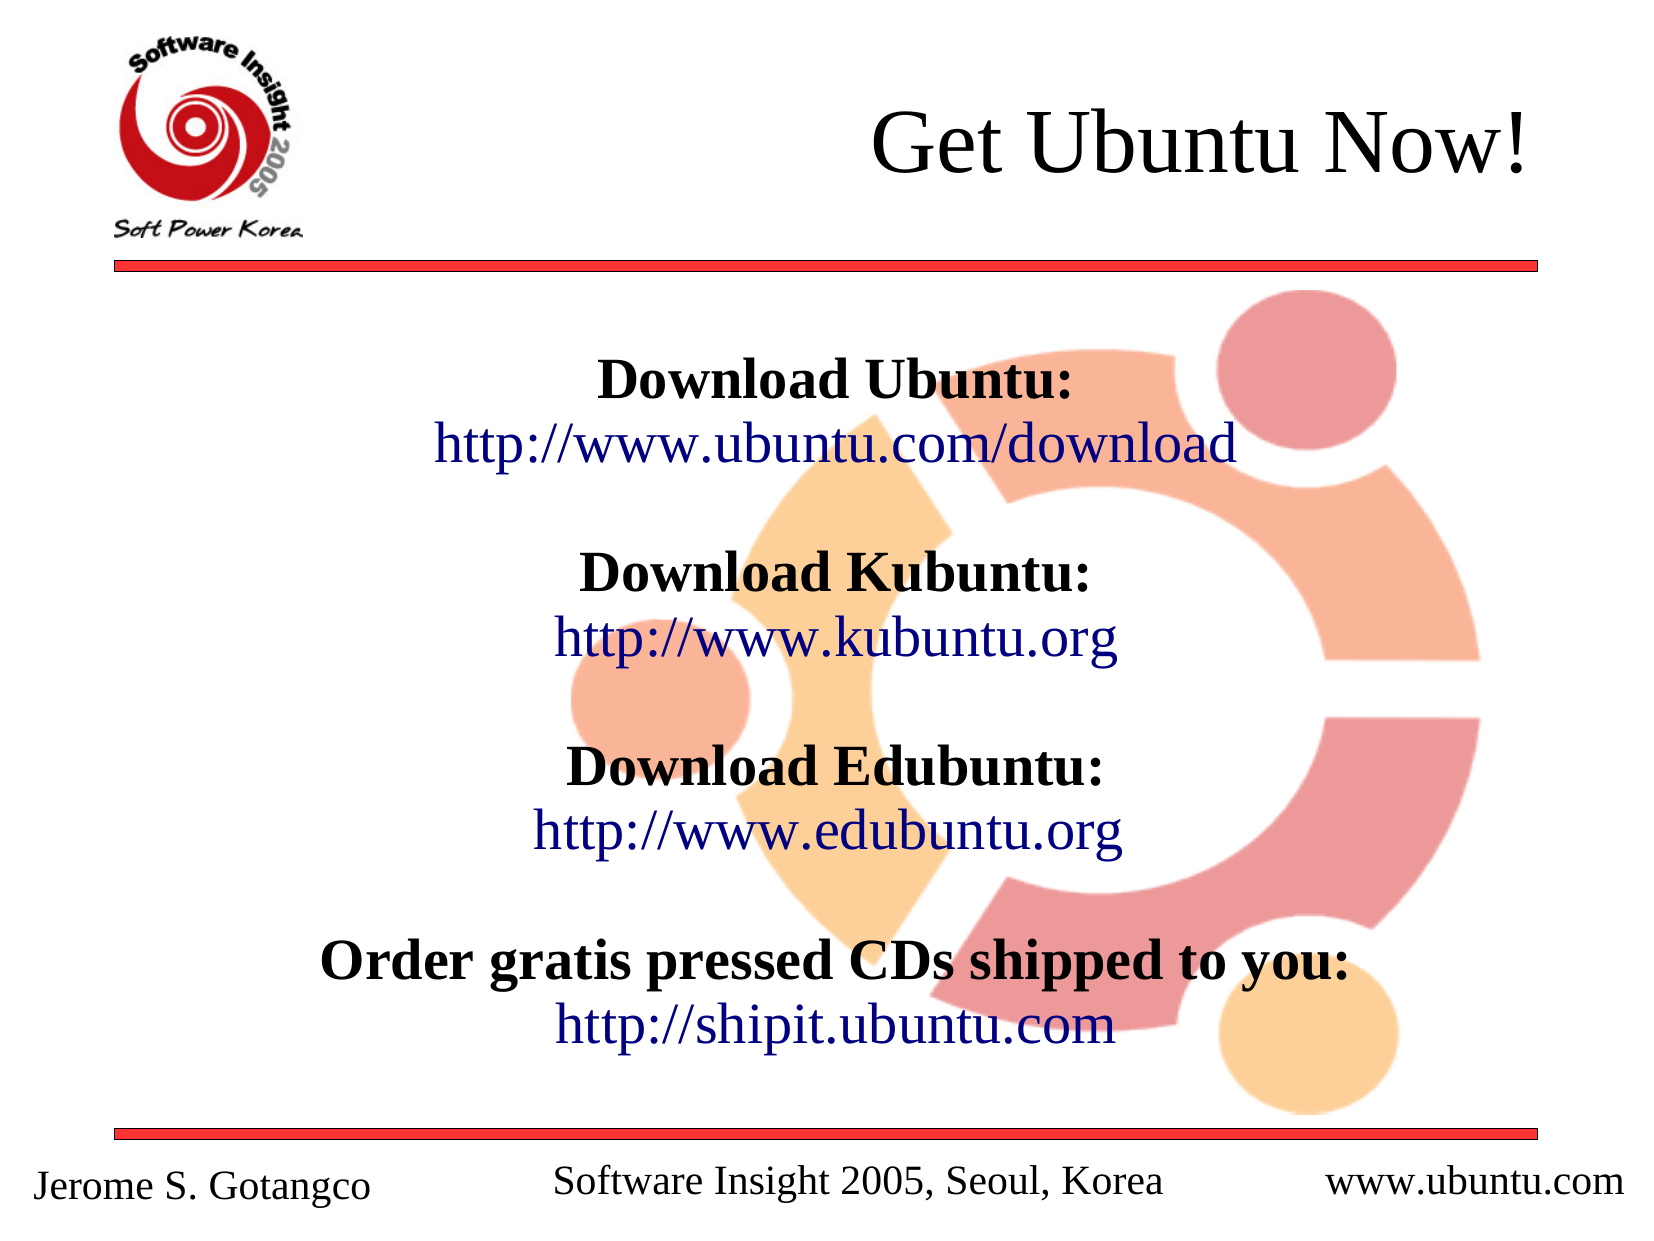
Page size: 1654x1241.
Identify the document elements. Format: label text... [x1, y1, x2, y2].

picture [114, 36, 303, 238]
title Get Ubuntu Now! [334, 37, 1534, 246]
subtitle Download Ubuntu: http://www.ubuntu.com/download Download Kubuntu: http://www.kubuntu.org Download Edubuntu: http://www.edubuntu.org Order gratis pressed CDs shipped to you: http://shipit.ubuntu.com [121, 276, 1534, 1127]
